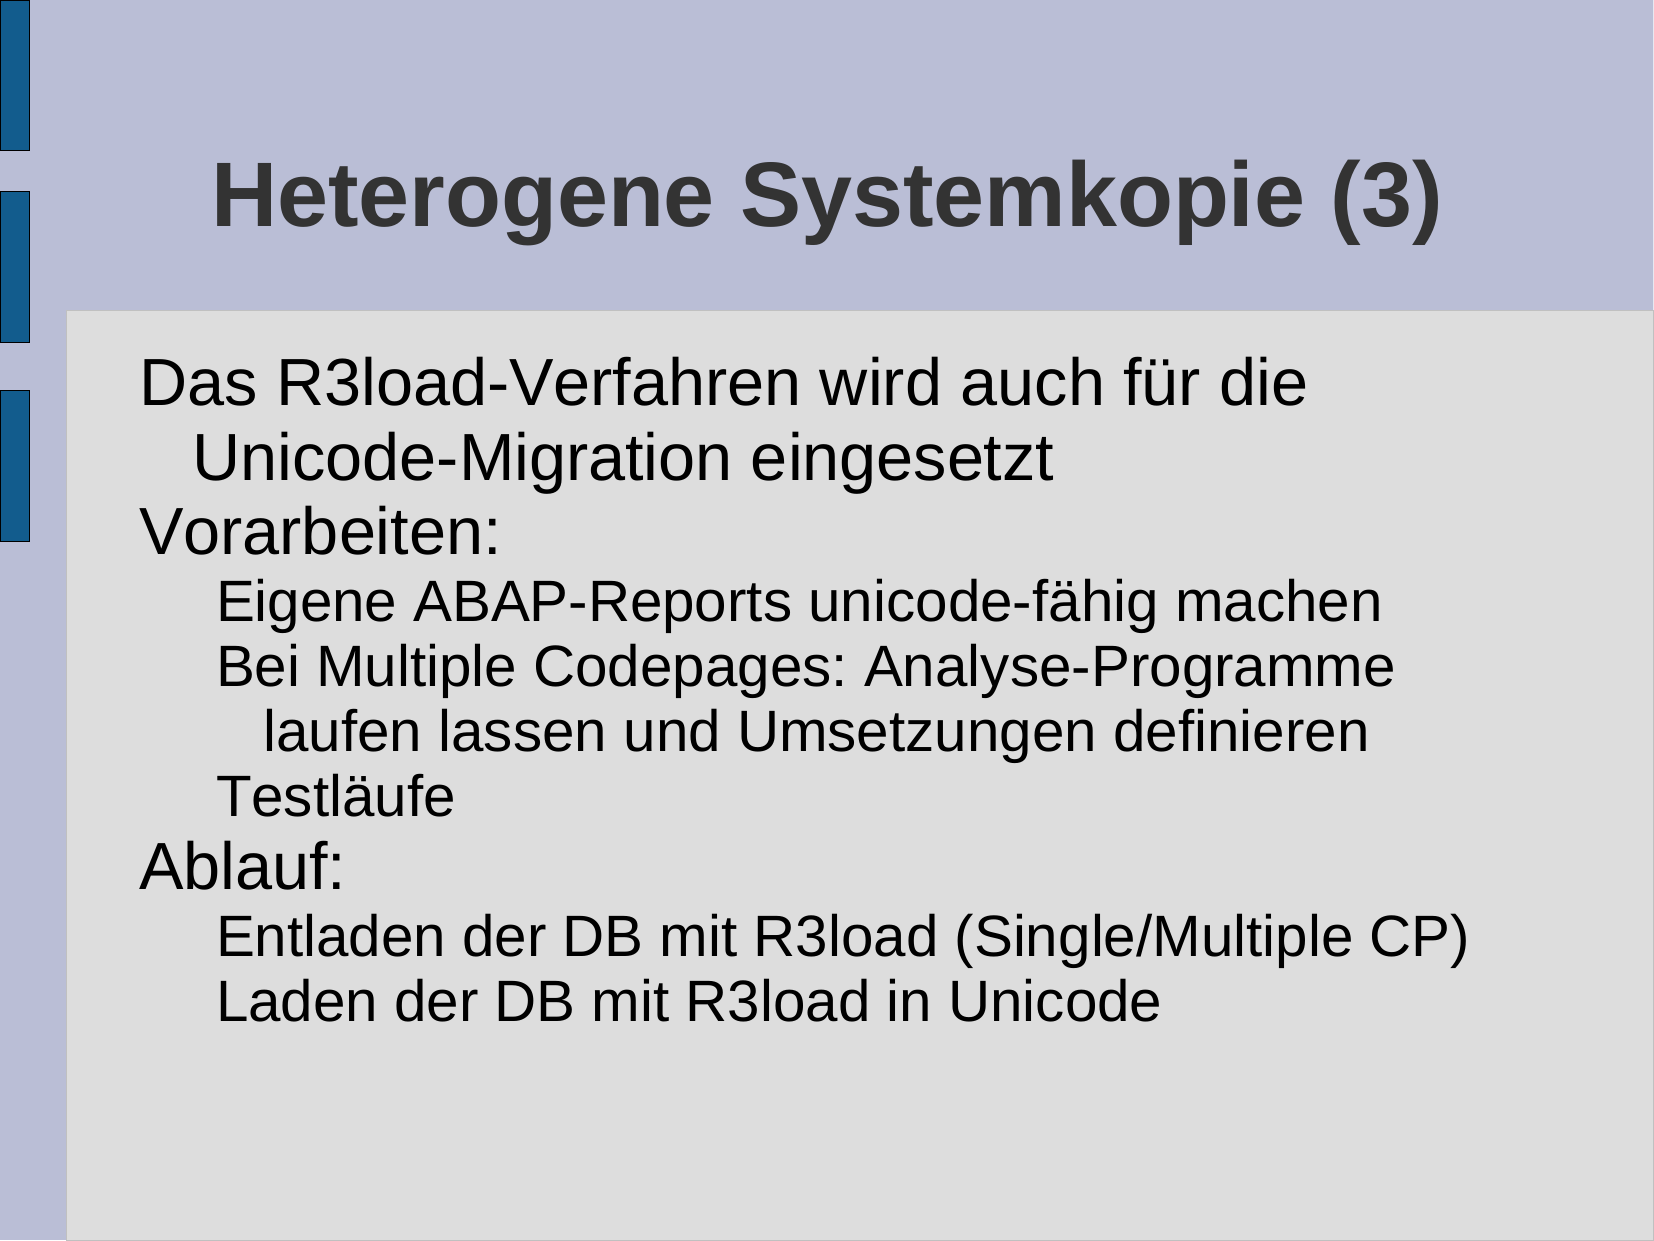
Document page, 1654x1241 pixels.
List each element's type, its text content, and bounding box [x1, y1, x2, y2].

title Heterogene Systemkopie (3) [121, 91, 1534, 299]
list Das R3load-Verfahren wird auch für die Unicode-Migration eingesetzt Vorarbeiten: Eigene ABAP-Reports unicode-fähig machen Bei Multiple Codepages: Analyse-Programme laufen lassen und Umsetzungen definieren Testläufe Ablauf: Entladen der DB mit R3load (Single/Multiple CP) Laden der DB mit R3load in Unicode [121, 344, 1534, 1127]
